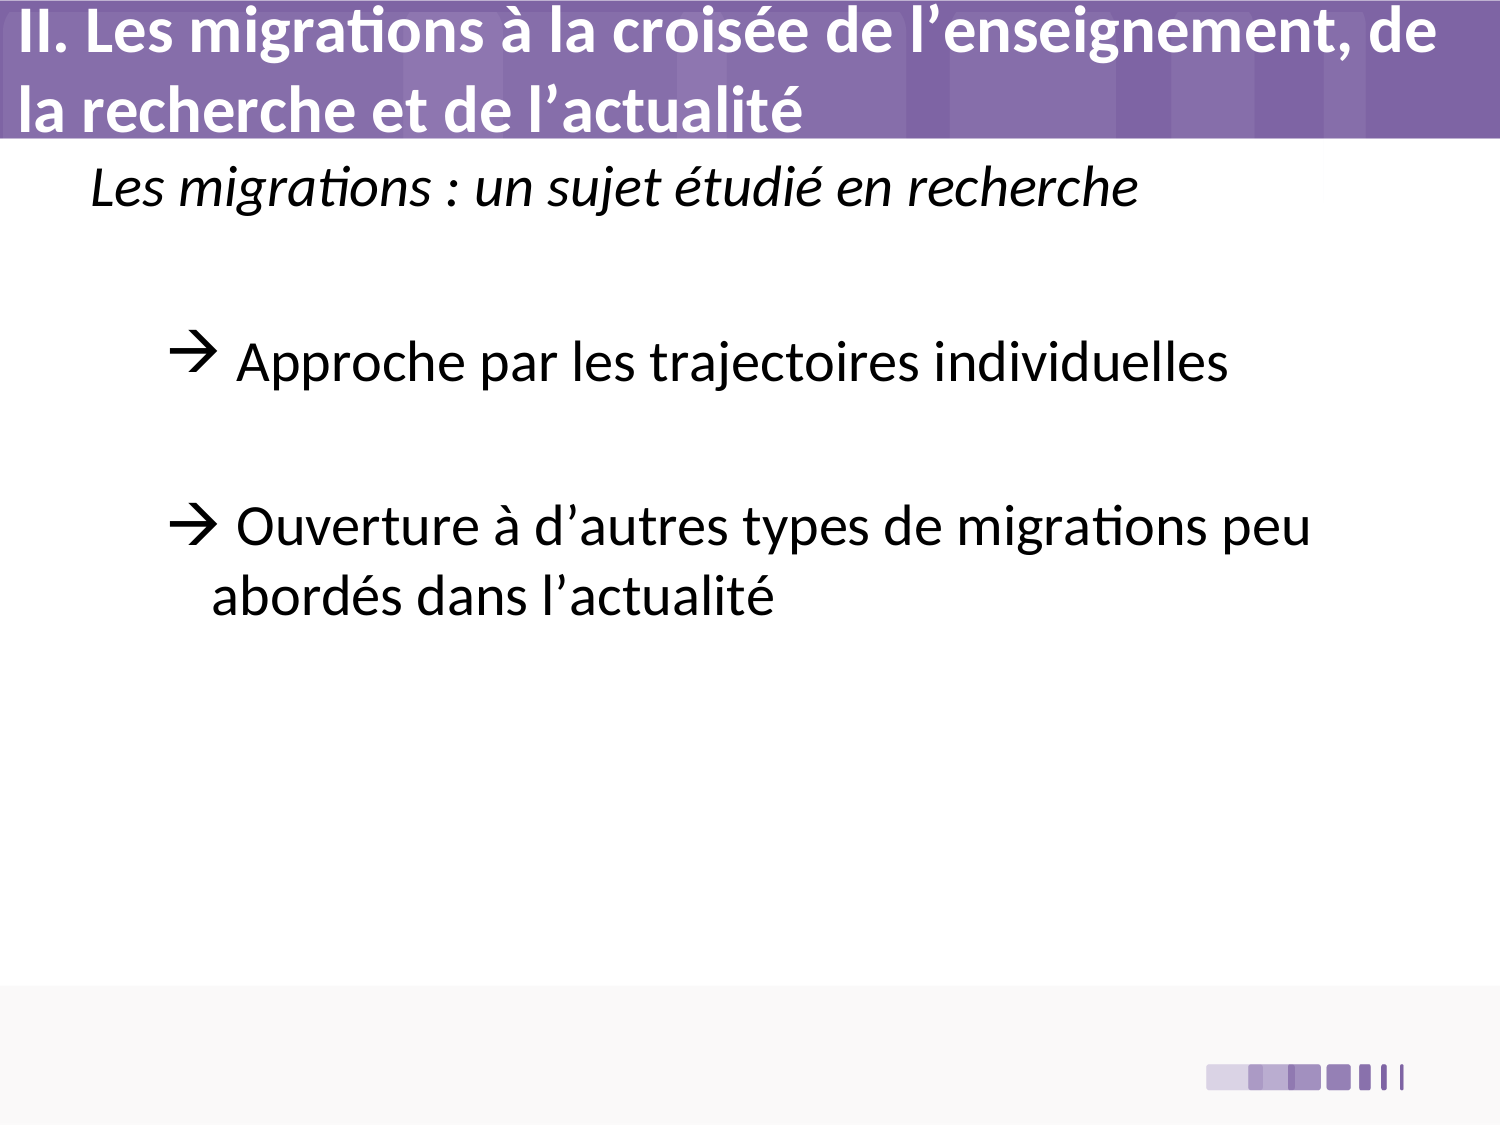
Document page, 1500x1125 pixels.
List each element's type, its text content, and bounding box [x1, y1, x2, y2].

text_box Les migrations : un sujet étudié en recherche Approche par les trajectoires individuelles  Ouverture à d’autres types de migrations peu abordés dans l’actualité [75, 140, 1426, 950]
picture [0, 0, 1500, 1125]
